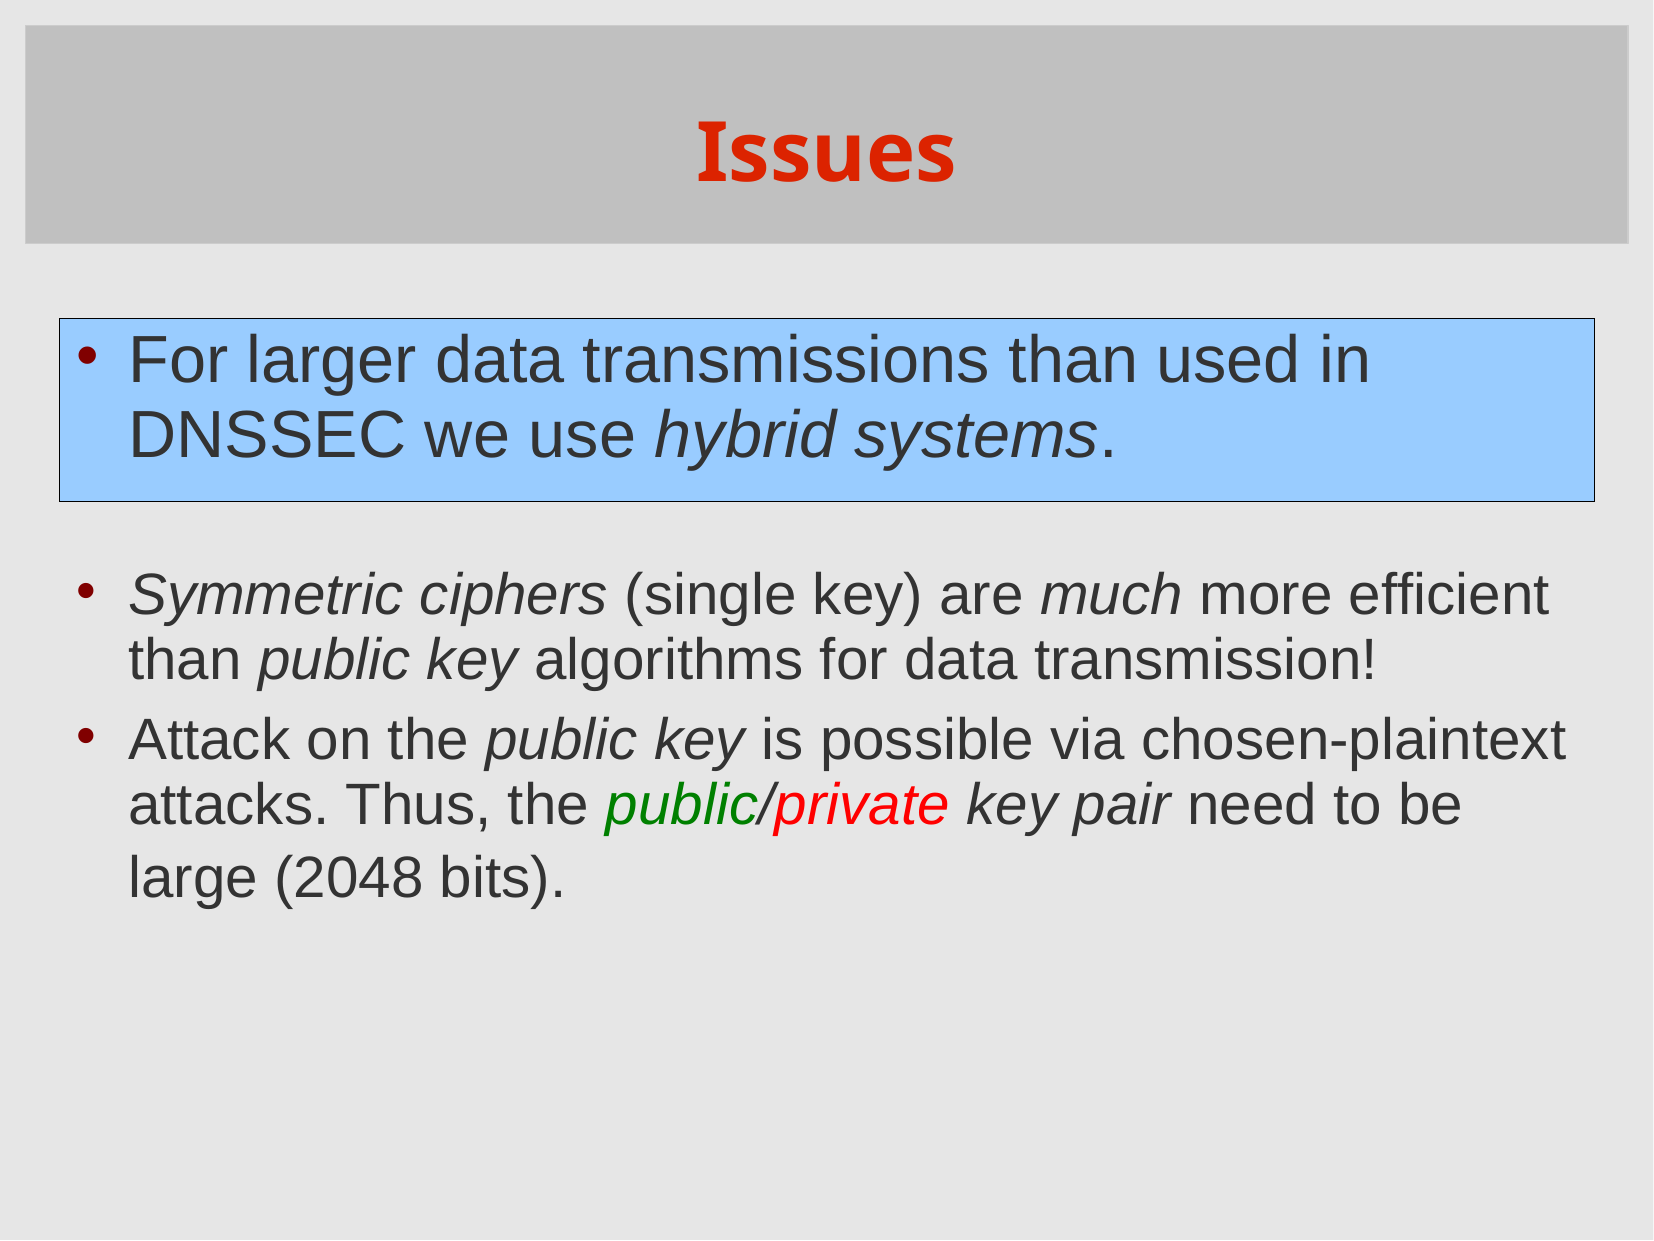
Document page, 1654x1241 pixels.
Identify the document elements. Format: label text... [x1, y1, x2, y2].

text_box [59, 318, 1595, 502]
title Issues [121, 46, 1532, 253]
list For larger data transmissions than used in DNSSEC we use hybrid systems. Symmetric ciphers (single key) are much more efficient than public key algorithms for data transmission! Attack on the public key is possible via chosen-plaintext attacks. Thus, the public/private key pair need to be large (2048 bits). [59, 322, 1593, 1190]
